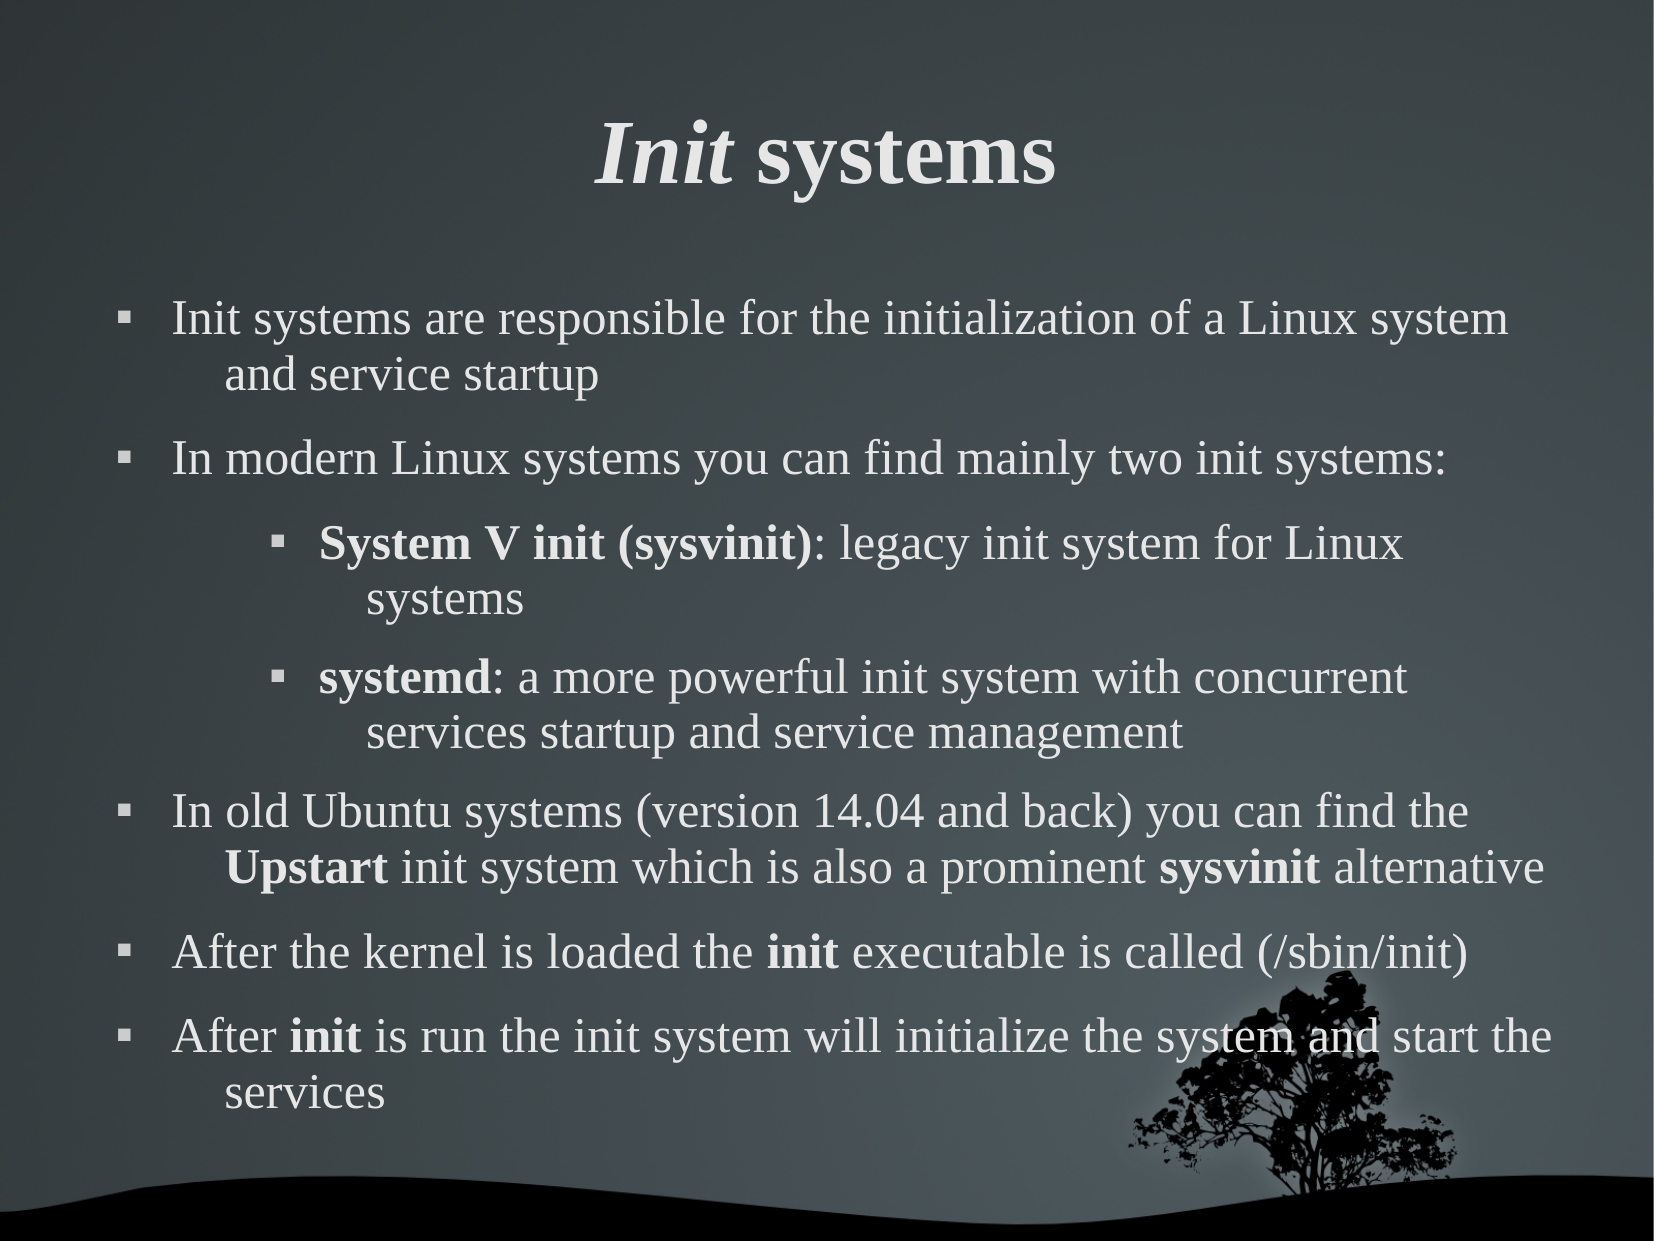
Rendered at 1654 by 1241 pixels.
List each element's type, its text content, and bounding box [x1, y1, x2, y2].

picture [0, 0, 1654, 1241]
title Init systems [82, 49, 1571, 257]
list Init systems are responsible for the initialization of a Linux system and service startup In modern Linux systems you can find mainly two init systems: System V init (sysvinit): legacy init system for Linux systems systemd: a more powerful init system with concurrent services startup and service management In old Ubuntu systems (version 14.04 and back) you can find the Upstart init system which is also a prominent sysvinit alternative After the kernel is loaded the init executable is called (/sbin/init) After init is run the init system will initialize the system and start the services [82, 290, 1571, 1146]
